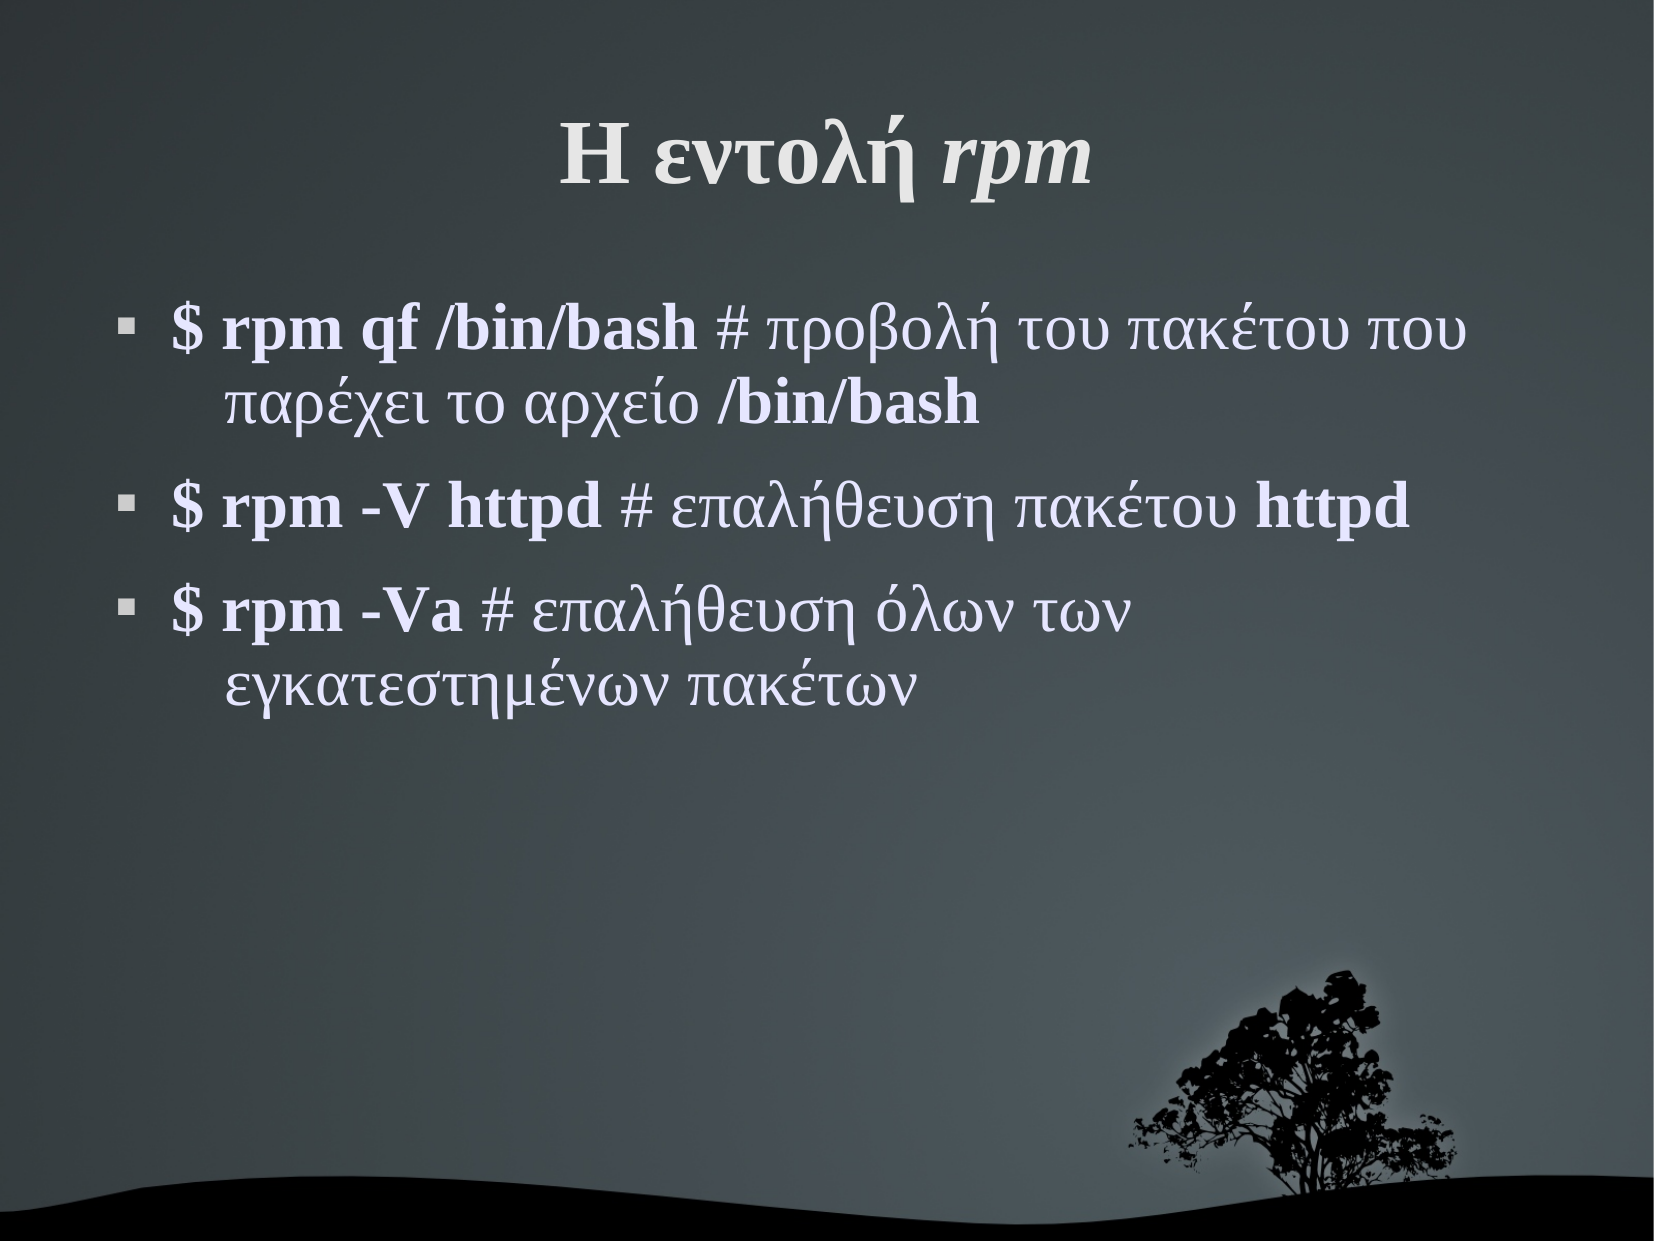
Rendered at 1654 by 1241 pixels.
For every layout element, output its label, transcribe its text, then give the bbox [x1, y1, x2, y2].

picture [0, 0, 1654, 1241]
list $ rpm qf /bin/bash # προβολή του πακέτου που παρέχει το αρχείο /bin/bash $ rpm -V httpd # επαλήθευση πακέτου httpd $ rpm -Va # επαλήθευση όλων των εγκατεστημένων πακέτων [82, 290, 1571, 1109]
title Η εντολή rpm [82, 49, 1572, 257]
